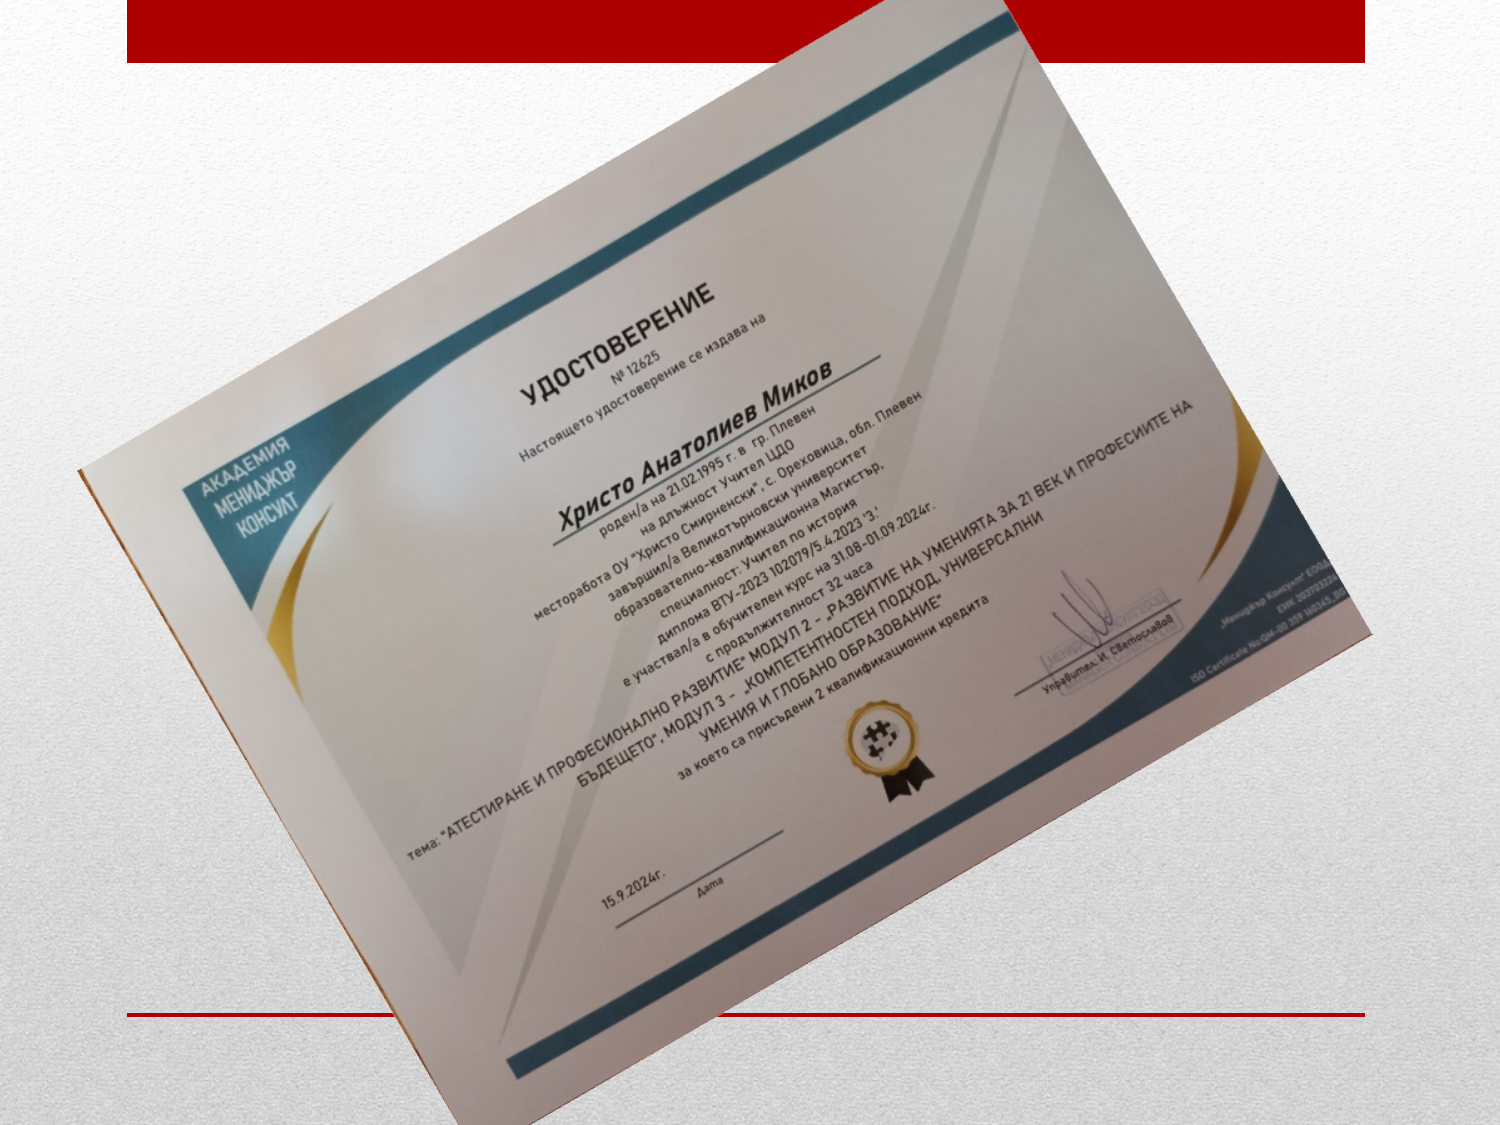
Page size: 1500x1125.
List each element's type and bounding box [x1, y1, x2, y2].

picture [76, 0, 1373, 1125]
